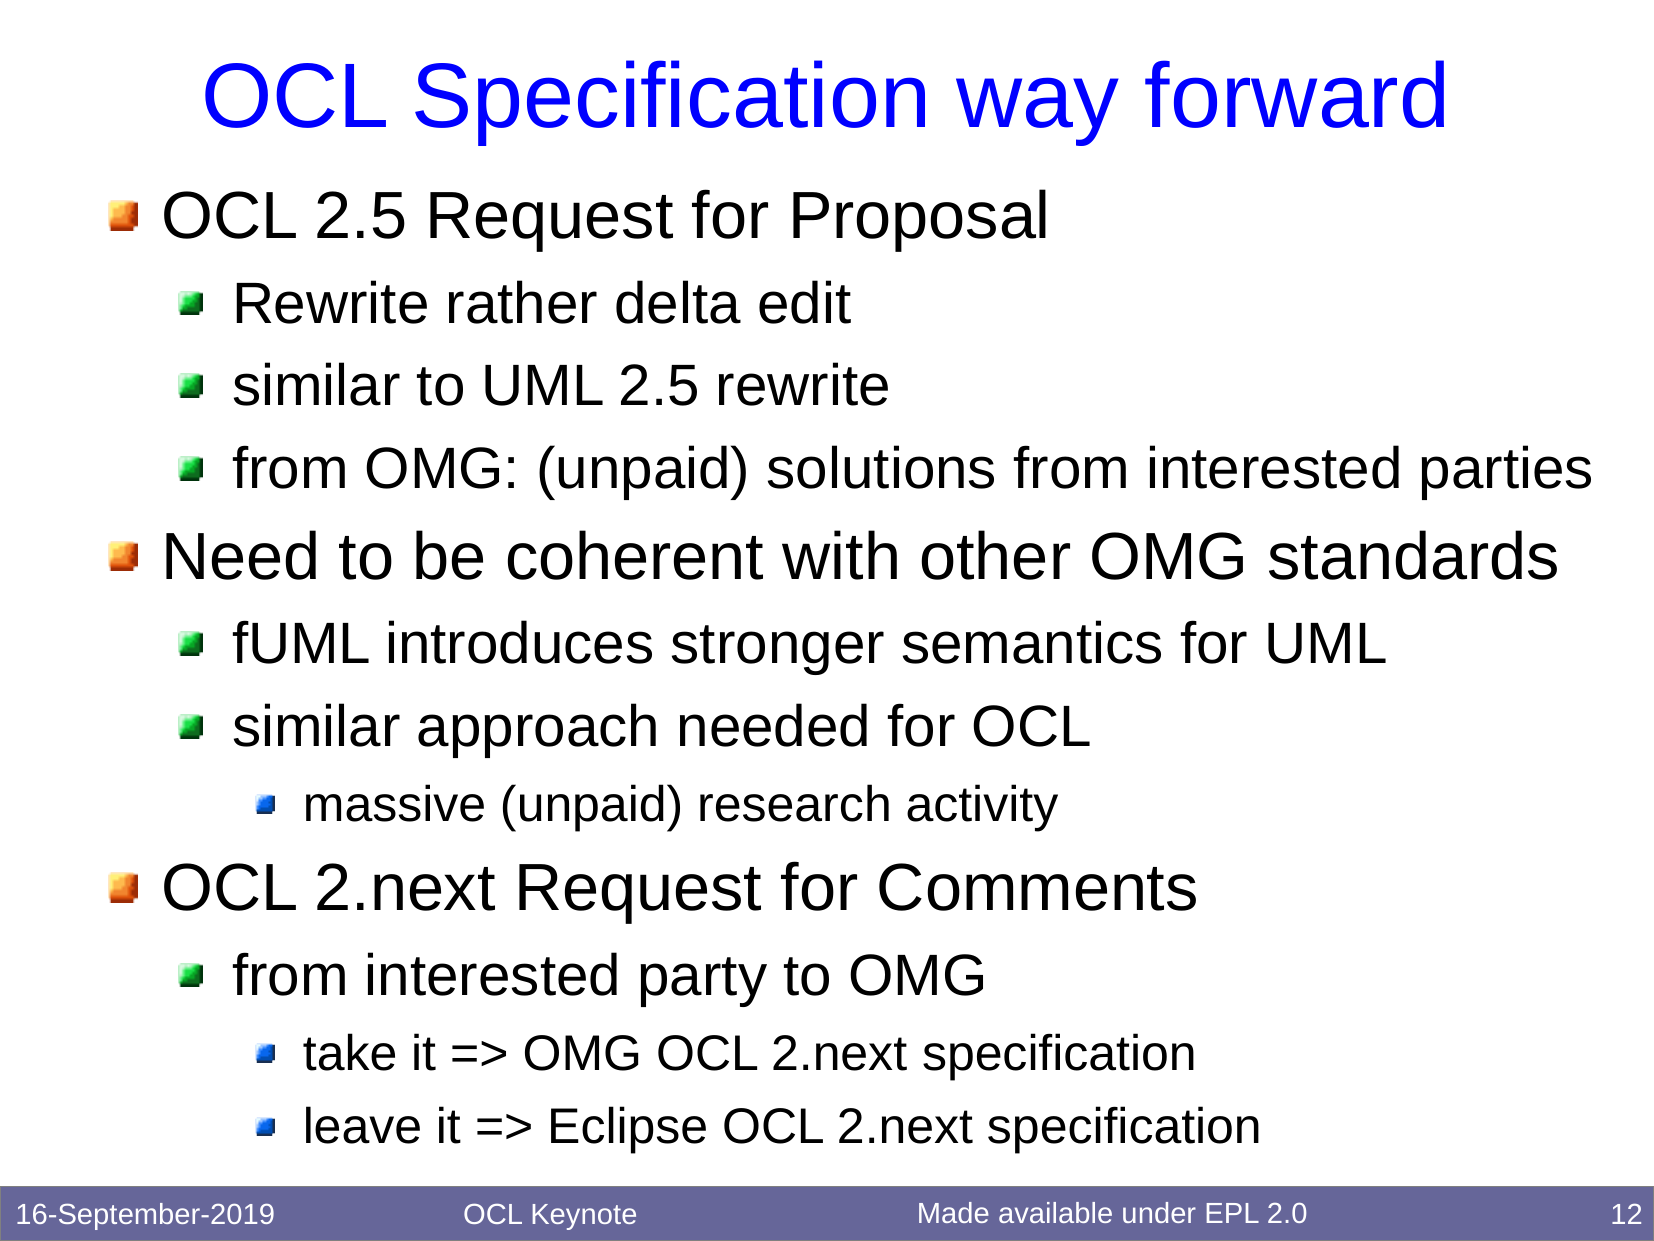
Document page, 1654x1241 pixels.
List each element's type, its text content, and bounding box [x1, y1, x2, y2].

title OCL Specification way forward [82, 44, 1571, 148]
list OCL 2.5 Request for Proposal Rewrite rather delta edit similar to UML 2.5 rewrite from OMG: (unpaid) solutions from interested parties Need to be coherent with other OMG standards fUML introduces stronger semantics for UML similar approach needed for OCL massive (unpaid) research activity OCL 2.next Request for Comments from interested party to OMG take it => OMG OCL 2.next specification leave it => Eclipse OCL 2.next specification [90, 177, 1634, 1162]
